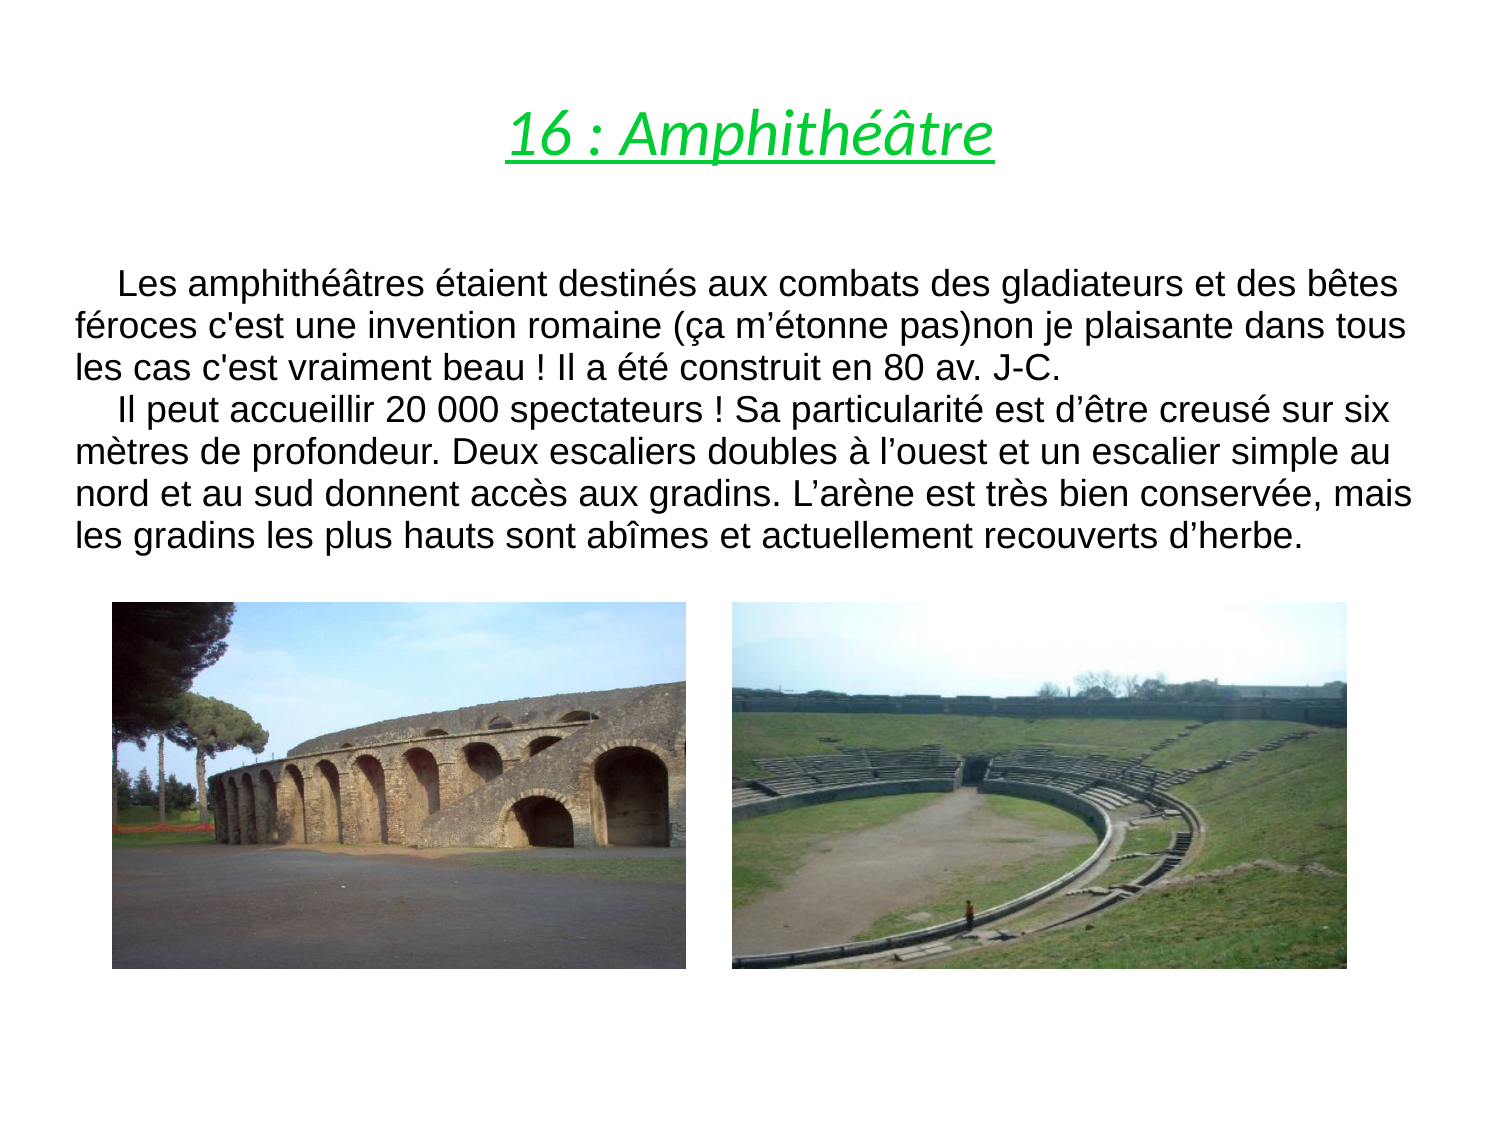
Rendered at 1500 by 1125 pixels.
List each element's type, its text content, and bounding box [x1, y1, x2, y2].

picture [732, 602, 1347, 969]
picture [112, 602, 686, 969]
subtitle Les amphithéâtres étaient destinés aux combats des gladiateurs et des bêtes féroces c'est une invention romaine (ça m’étonne pas)non je plaisante dans tous les cas c'est vraiment beau ! Il a été construit en 80 av. J-C. Il peut accueillir 20 000 spectateurs ! Sa particularité est d’être creusé sur six mètres de profondeur. Deux escaliers doubles à l’ouest et un escalier simple au nord et au sud donnent accès aux gradins. L’arène est très bien conservée, mais les gradins les plus hauts sont abîmes et actuellement recouverts d’herbe. [75, 262, 1425, 1005]
title 16 : Amphithéâtre [75, 45, 1425, 233]
